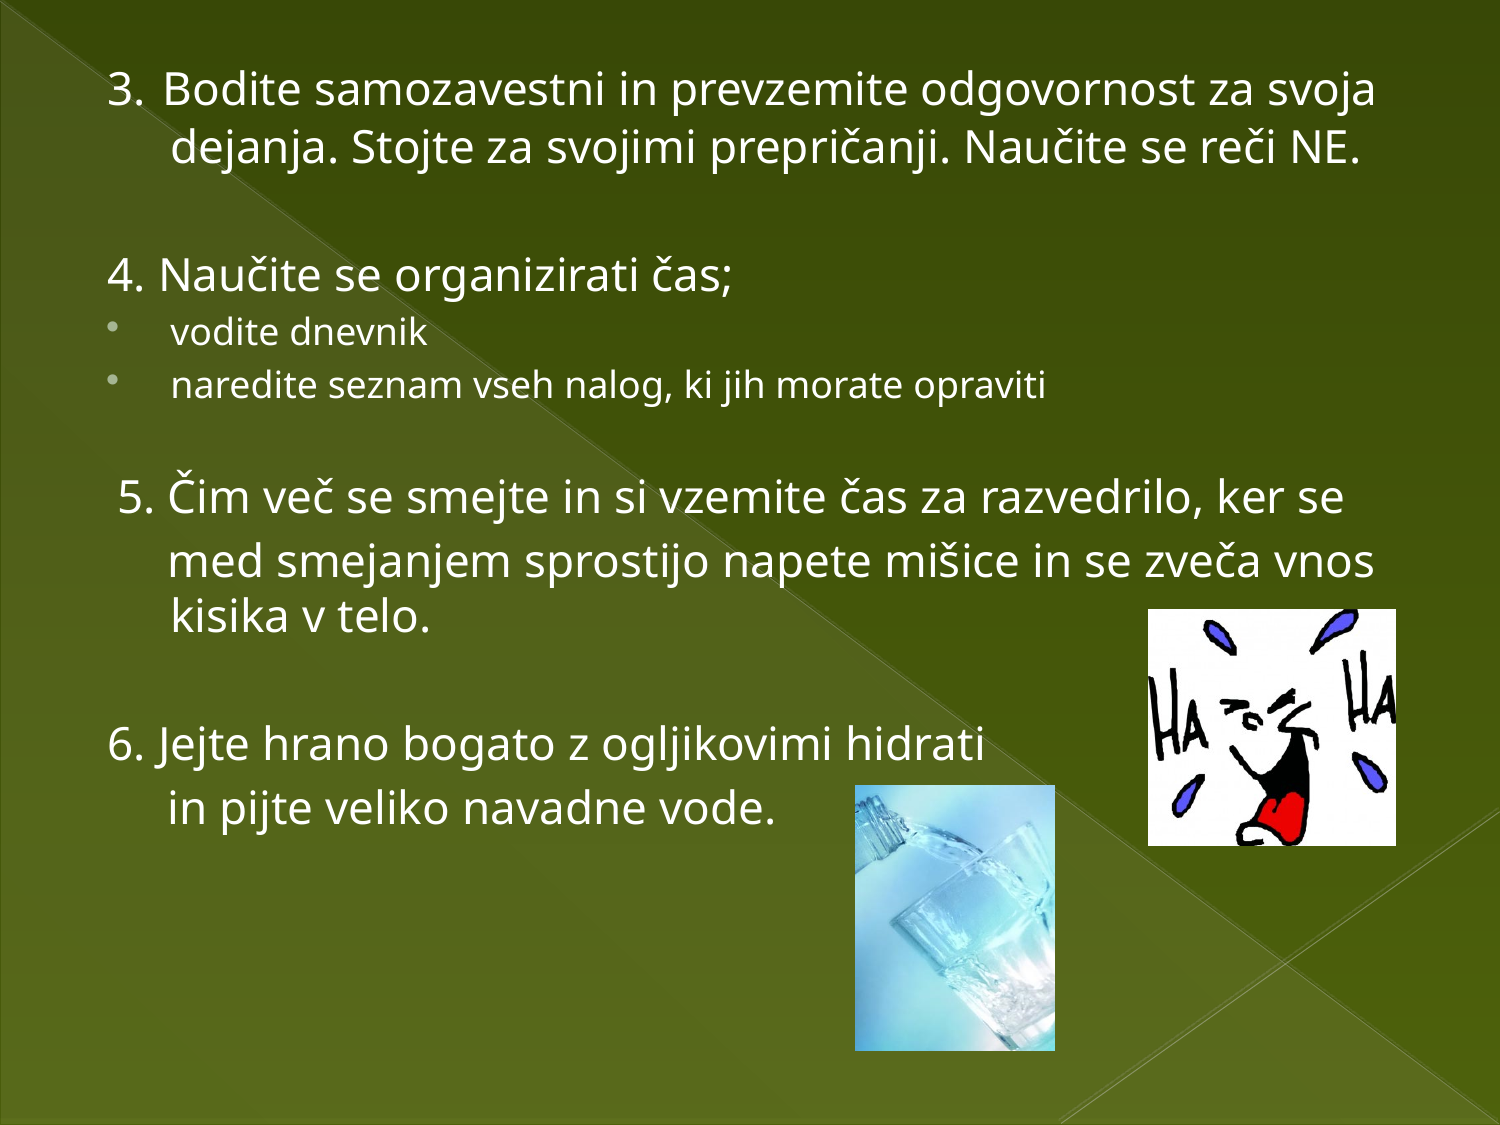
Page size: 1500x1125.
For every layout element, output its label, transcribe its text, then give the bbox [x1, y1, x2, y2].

picture [855, 785, 1055, 1051]
picture [1148, 609, 1396, 846]
list 3. Bodite samozavestni in prevzemite odgovornost za svoja dejanja. Stojte za svojimi prepričanji. Naučite se reči NE. 4. Naučite se organizirati čas; vodite dnevnik naredite seznam vseh nalog, ki jih morate opraviti 5. Čim več se smejte in si vzemite čas za razvedrilo, ker se med smejanjem sprostijo napete mišice in se zveča vnos kisika v telo. 6. Jejte hrano bogato z ogljikovimi hidrati in pijte veliko navadne vode. [82, 35, 1432, 1020]
